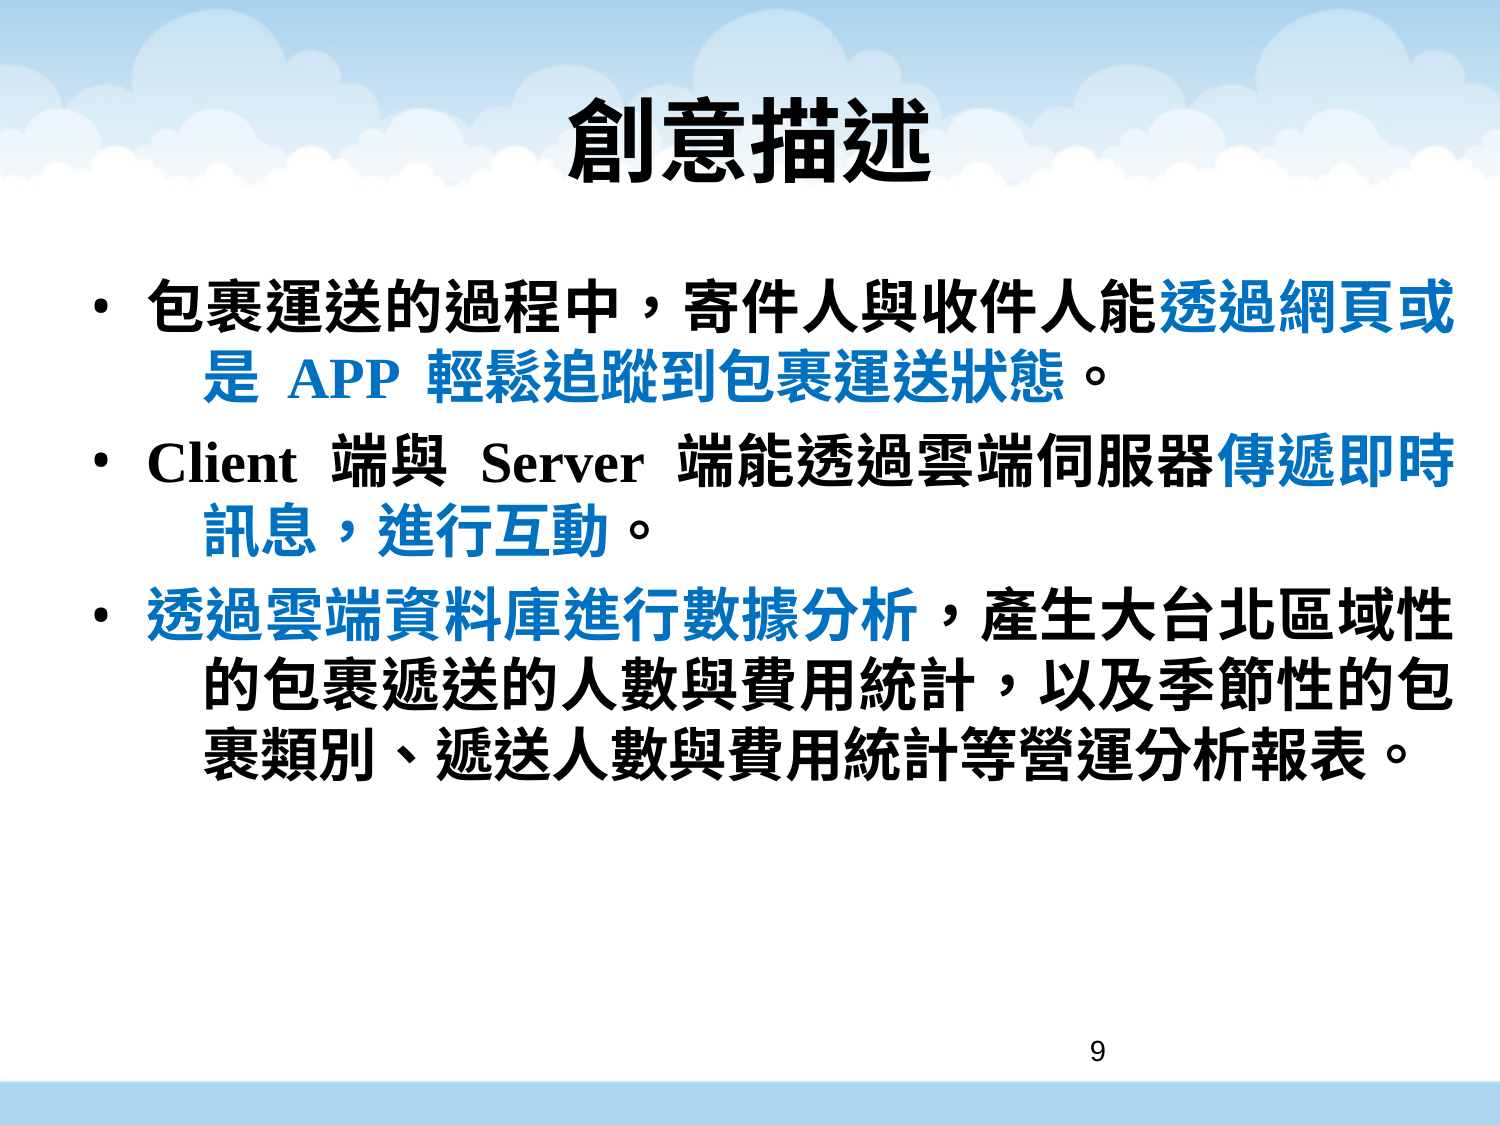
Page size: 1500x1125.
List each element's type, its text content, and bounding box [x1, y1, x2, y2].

picture [0, 0, 1500, 1125]
text_box [1074, 1024, 1426, 1103]
title 創意描述 [75, 45, 1426, 233]
list 包裹運送的過程中，寄件人與收件人能透過網頁或是 APP 輕鬆追蹤到包裹運送狀態。 Client 端與 Server 端能透過雲端伺服器傳遞即時訊息，進行互動。 透過雲端資料庫進行數據分析，產生大台北區域性的包裹遞送的人數與費用統計，以及季節性的包裹類別、遞送人數與費用統計等營運分析報表。 [75, 262, 1471, 1106]
